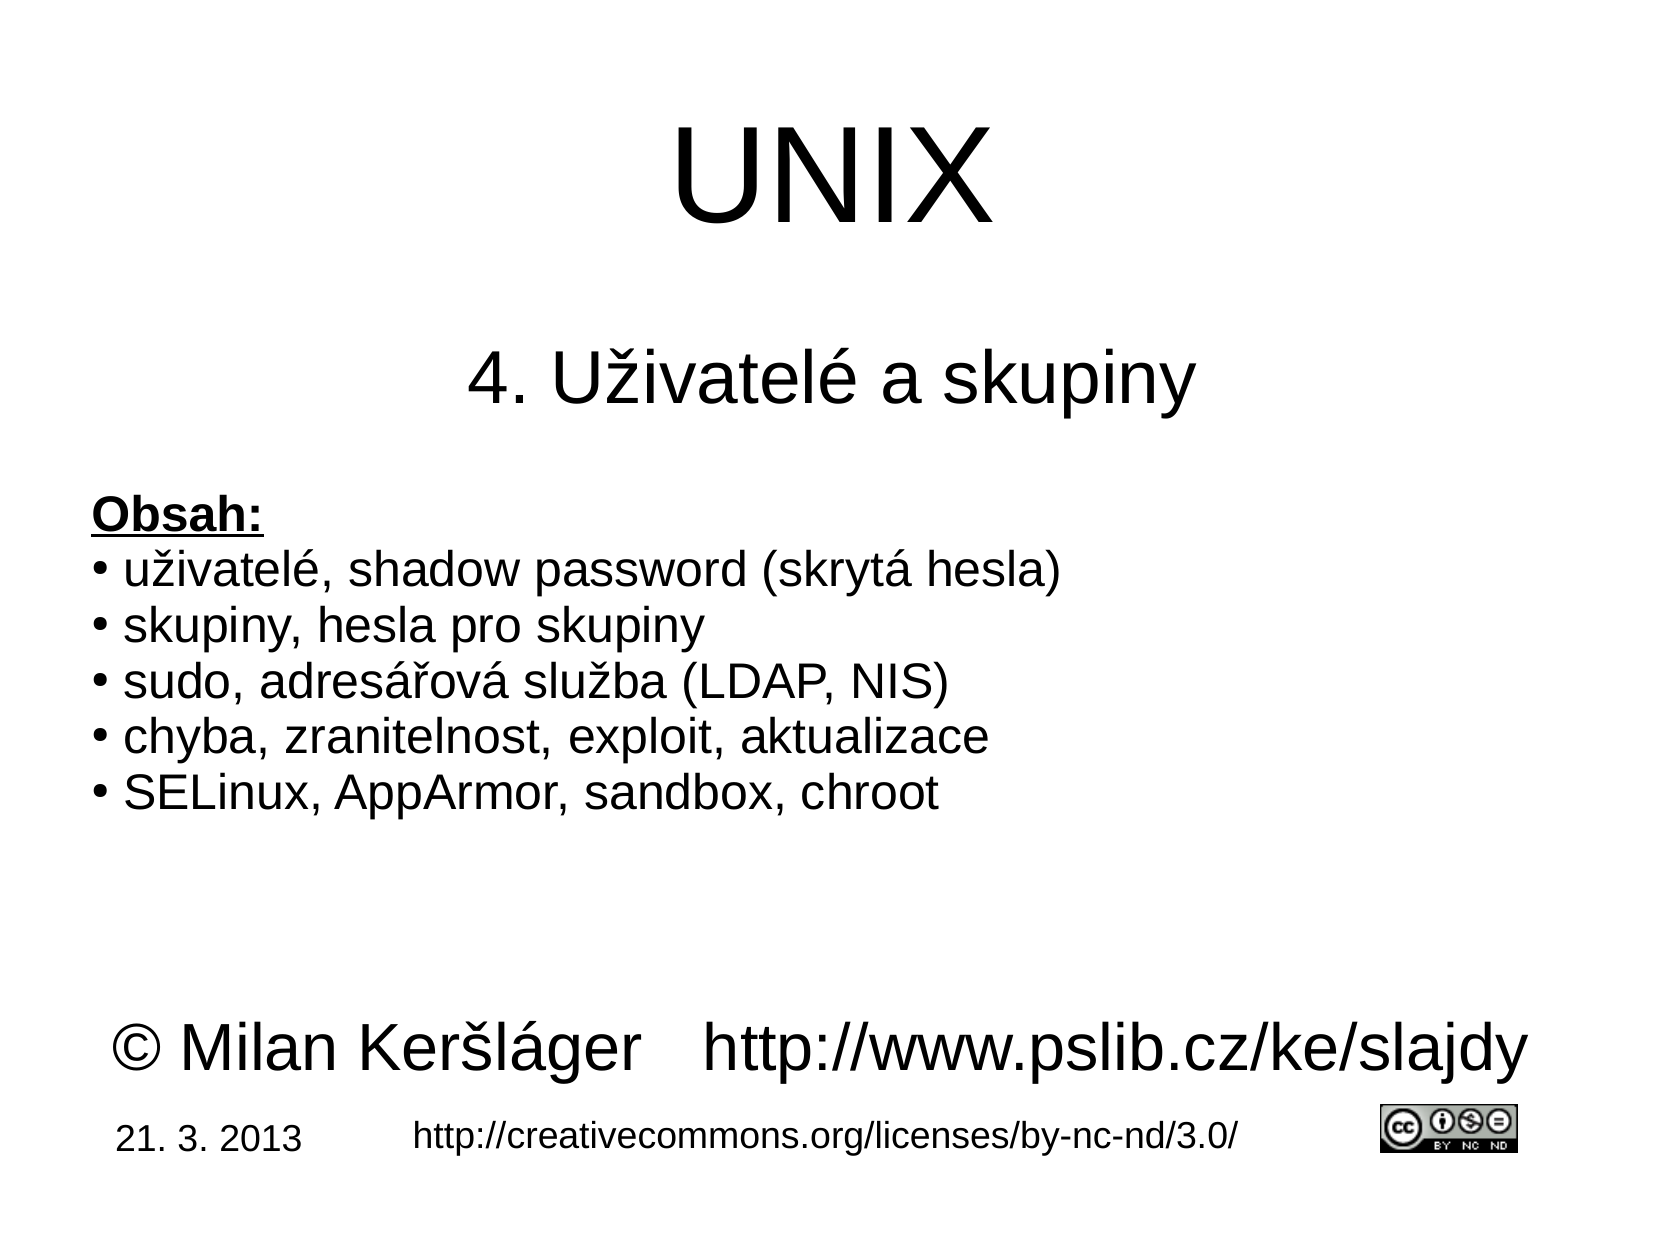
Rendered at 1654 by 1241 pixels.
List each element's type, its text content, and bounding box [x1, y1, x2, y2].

list © Milan Keršláger http://www.pslib.cz/ke/slajdy [76, 1009, 1565, 1087]
title UNIX 4. Uživatelé a skupiny [88, 56, 1577, 461]
text_box http://creativecommons.org/licenses/by-nc-nd/3.0/ [339, 1107, 1313, 1165]
picture [1380, 1104, 1518, 1153]
text_box Obsah: uživatelé, shadow password (skrytá hesla) skupiny, hesla pro skupiny sudo, adresářová služba (LDAP, NIS) chyba, zranitelnost, exploit, aktualizace SELinux, AppArmor, sandbox, chroot [76, 478, 1583, 828]
text_box 21. 3. 2013 [100, 1110, 337, 1168]
